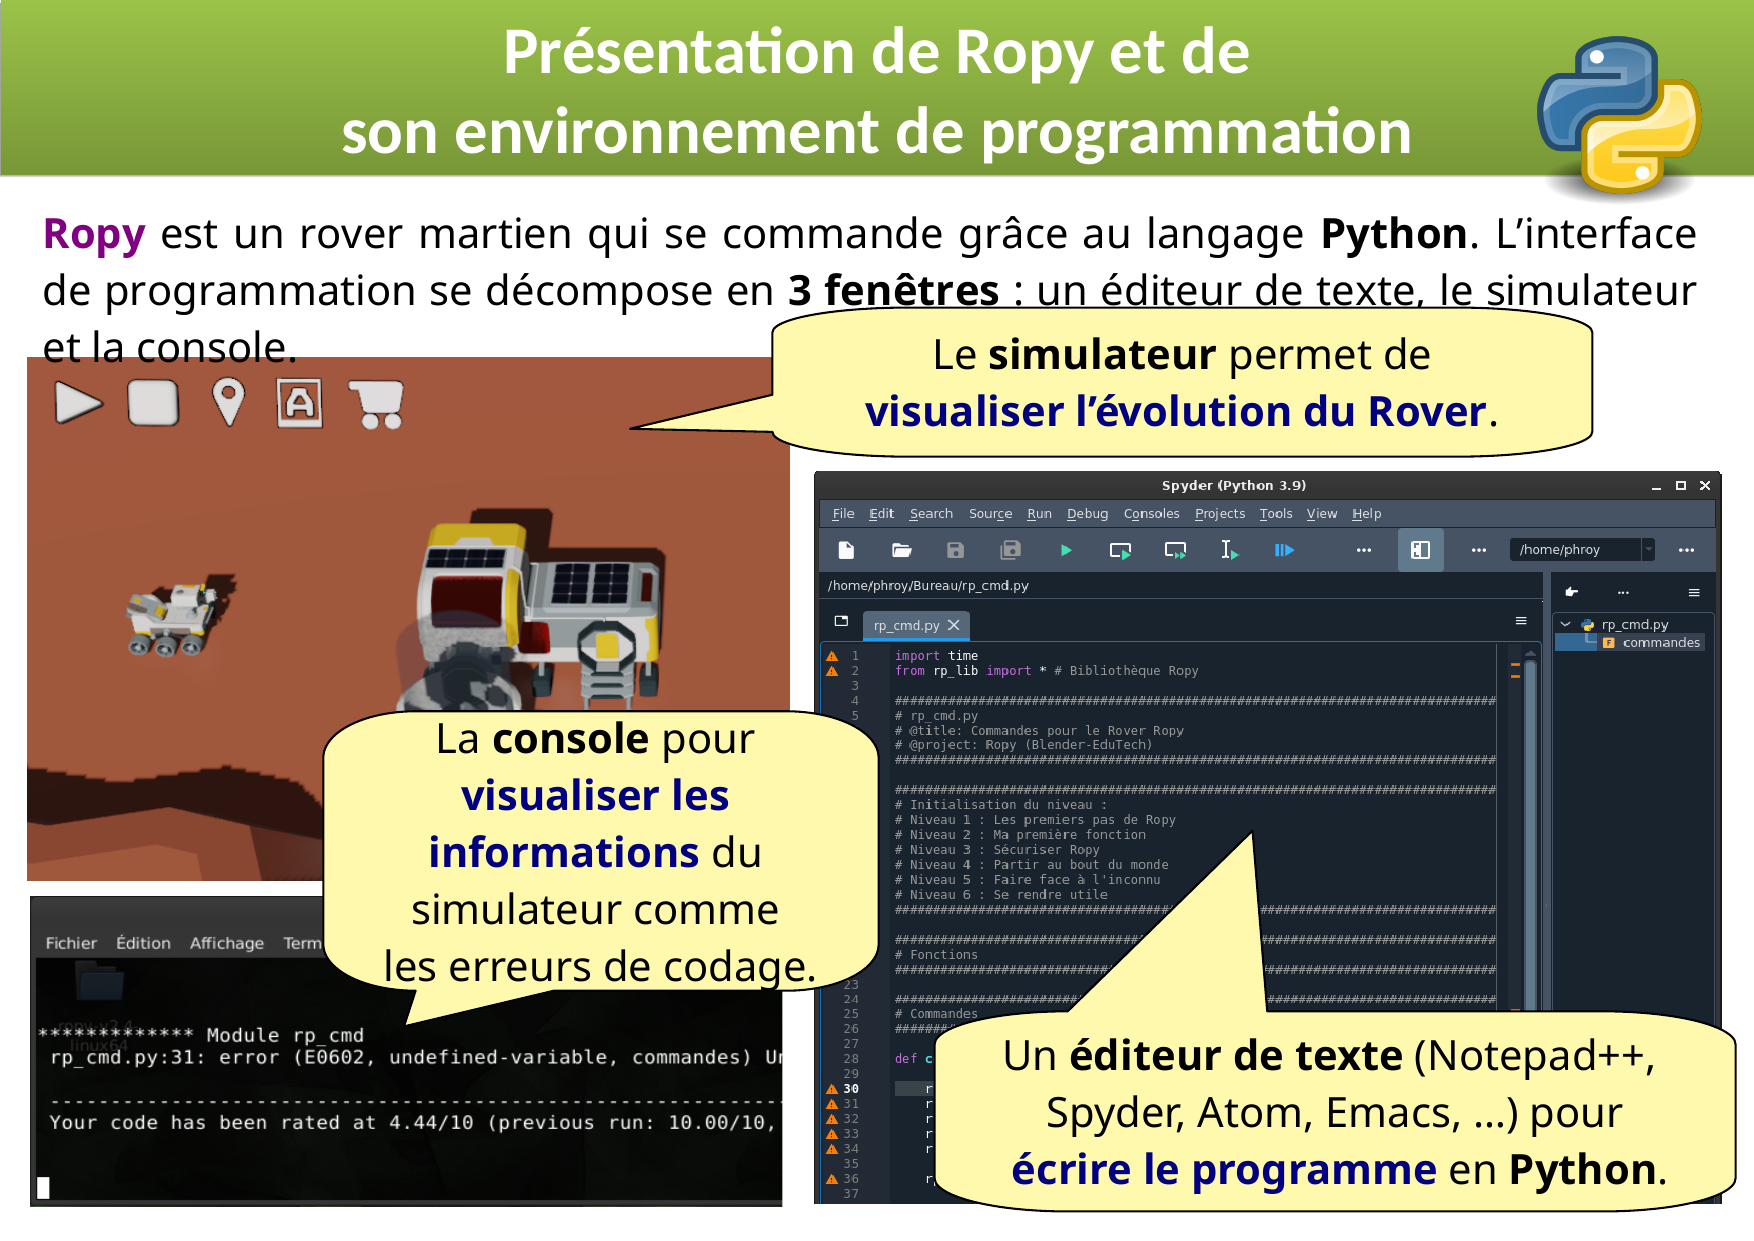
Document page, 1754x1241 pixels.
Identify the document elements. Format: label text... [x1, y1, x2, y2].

text_box La console pour visualiser les informations du simulateur comme les erreurs de codage. [323, 711, 879, 1027]
picture [1526, 32, 1713, 196]
text_box Un éditeur de texte (Notepad++, Spyder, Atom, Emacs, …) pour écrire le programme en Python. [934, 830, 1736, 1212]
text_box Le simulateur permet de visualiser l’évolution du Rover. [630, 307, 1593, 457]
picture [27, 357, 790, 881]
picture [814, 471, 1722, 1204]
picture [1692, 1194, 1722, 1204]
picture [30, 896, 783, 1207]
text_box Ropy est un rover martien qui se commande grâce au langage Python. L’interface de programmation se décompose en 3 fenêtres : un éditeur de texte, le simulateur et la console. [27, 196, 1713, 352]
text_box Présentation de Ropy et de son environnement de programmation [0, 0, 1754, 175]
